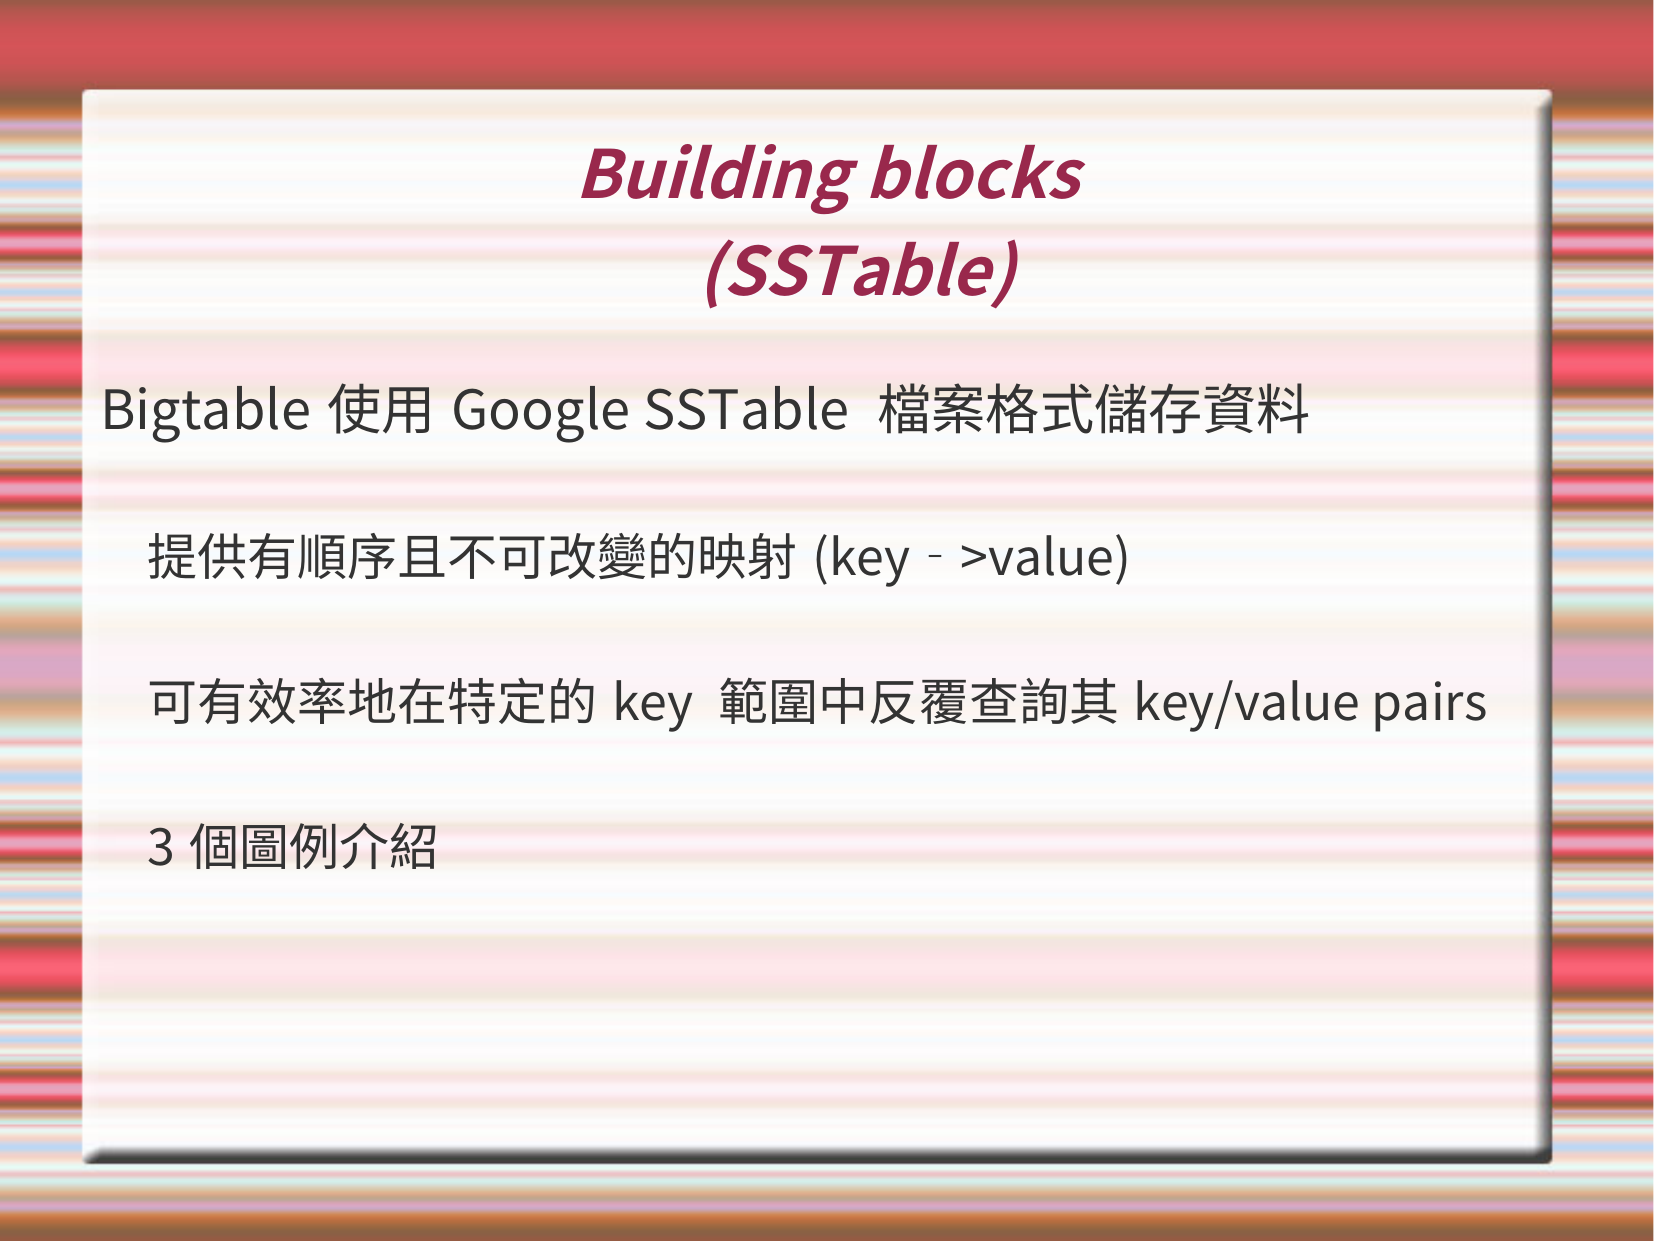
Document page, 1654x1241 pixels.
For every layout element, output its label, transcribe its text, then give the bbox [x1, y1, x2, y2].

list Bigtable使用Google SSTable 檔案格式儲存資料 提供有順序且不可改變的映射(key‐>value) 可有效率地在特定的key 範圍中反覆查詢其key/value pairs 3個圖例介紹 [88, 366, 1565, 1148]
picture [0, 0, 1654, 1241]
title Building blocks (SSTable) [121, 114, 1534, 322]
